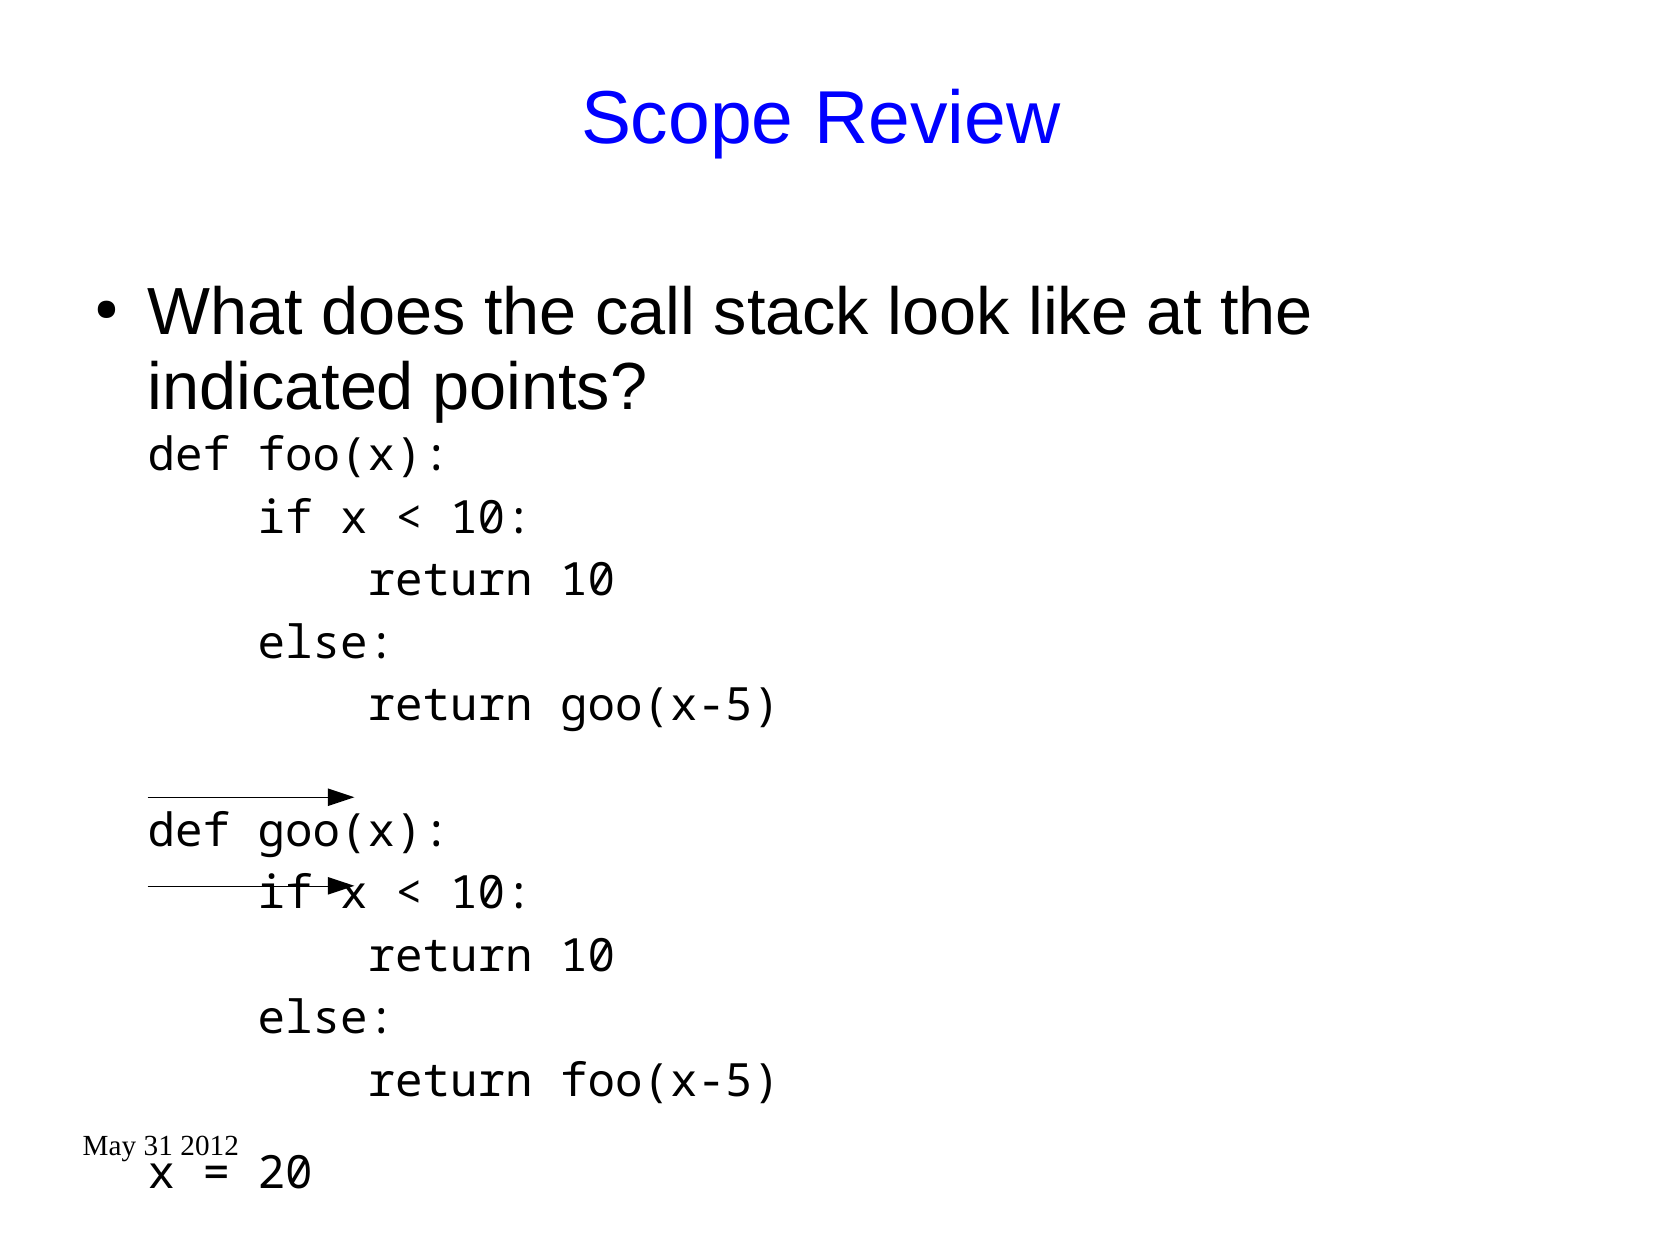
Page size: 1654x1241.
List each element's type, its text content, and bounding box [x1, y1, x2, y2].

list def foo(x): if x < 10: return 10 else: return goo(x-5) def goo(x): if x < 10: return 10 else: return foo(x-5) x = 20 foo(x) [76, 421, 975, 1151]
list What does the call stack look like at the indicated points? [76, 274, 1477, 443]
title Scope Review [76, 58, 1565, 178]
